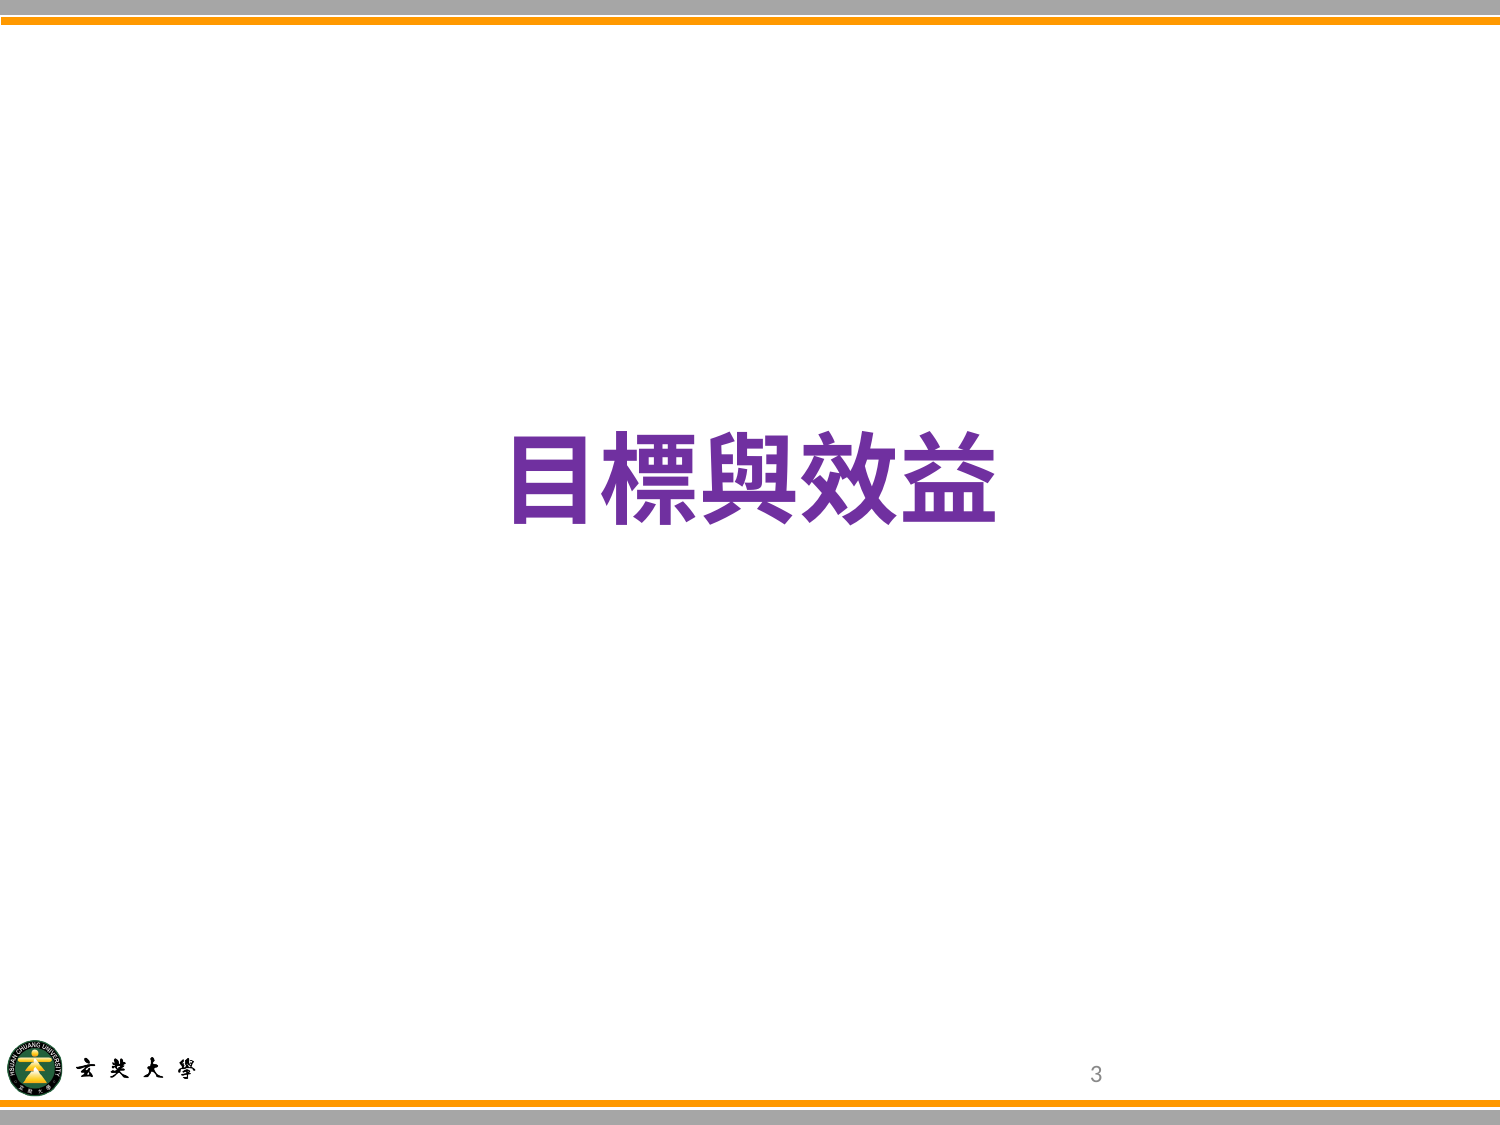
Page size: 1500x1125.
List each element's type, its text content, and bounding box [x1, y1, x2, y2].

text_box 3 [1074, 1042, 1426, 1103]
list 目標與效益 [75, 408, 1426, 1005]
